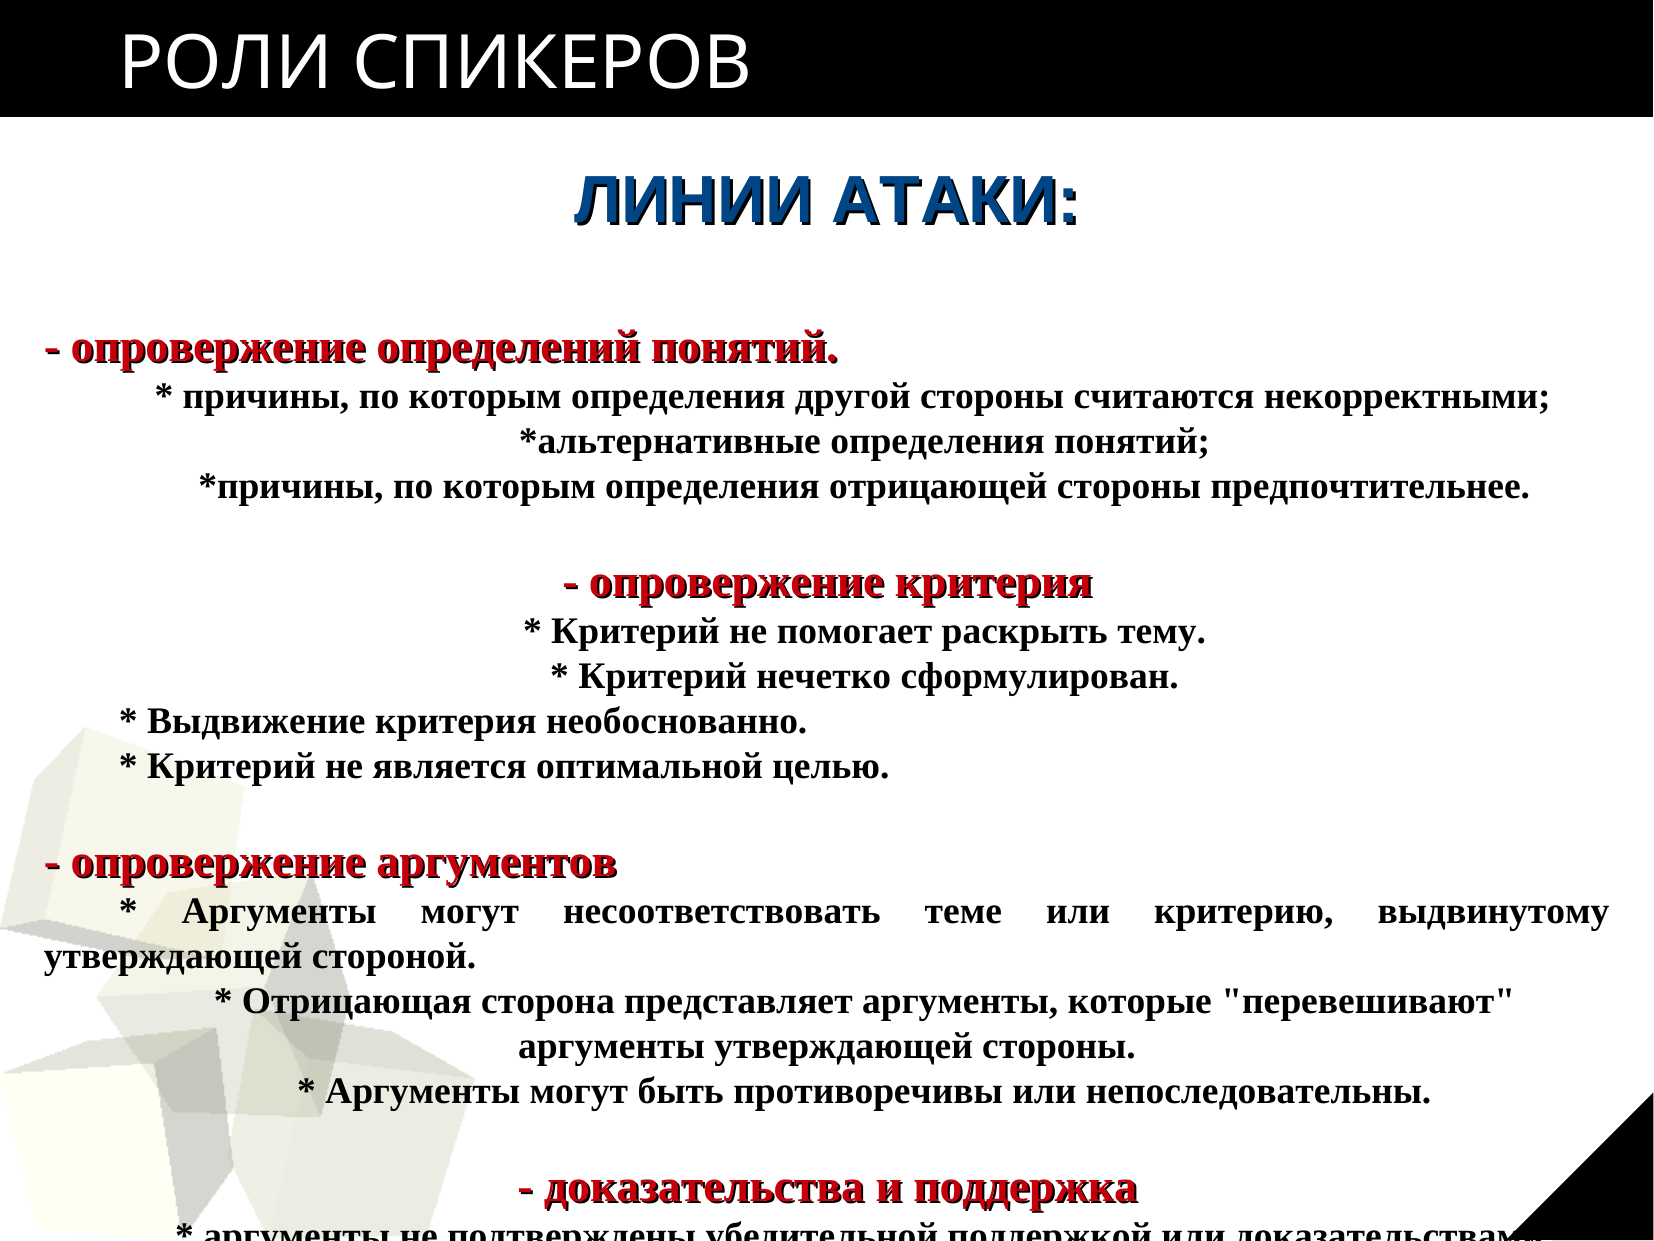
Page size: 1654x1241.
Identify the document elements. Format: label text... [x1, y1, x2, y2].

subtitle ЛИНИИ АТАКИ: - опровержение определений понятий. * причины, по которым определения другой стороны считаются некорректными; *альтернативные определения понятий; *причины, по которым определения отрицающей стороны предпочтительнее. - опровержение критерия * Критерий не помогает раскрыть тему. * Критерий нечетко сформулирован. * Выдвижение критерия необоснованно. * Критерий не является оптимальной целью. - опровержение аргументов * Аргументы могут несоответствовать теме или критерию, выдвинутому утверждающей стороной. * Отрицающая сторона представляет аргументы, которые "перевешивают" аргументы утверждающей стороны. * Аргументы могут быть противоречивы или непоследовательны. - доказательства и поддержка * аргументы не подтверждены убедительной поддержкой или доказательствами. *аргументы или доказательства могут быть опровергнуты более убедительными. [44, 155, 1611, 1236]
title РОЛИ СПИКЕРОВ [118, 6, 1595, 112]
